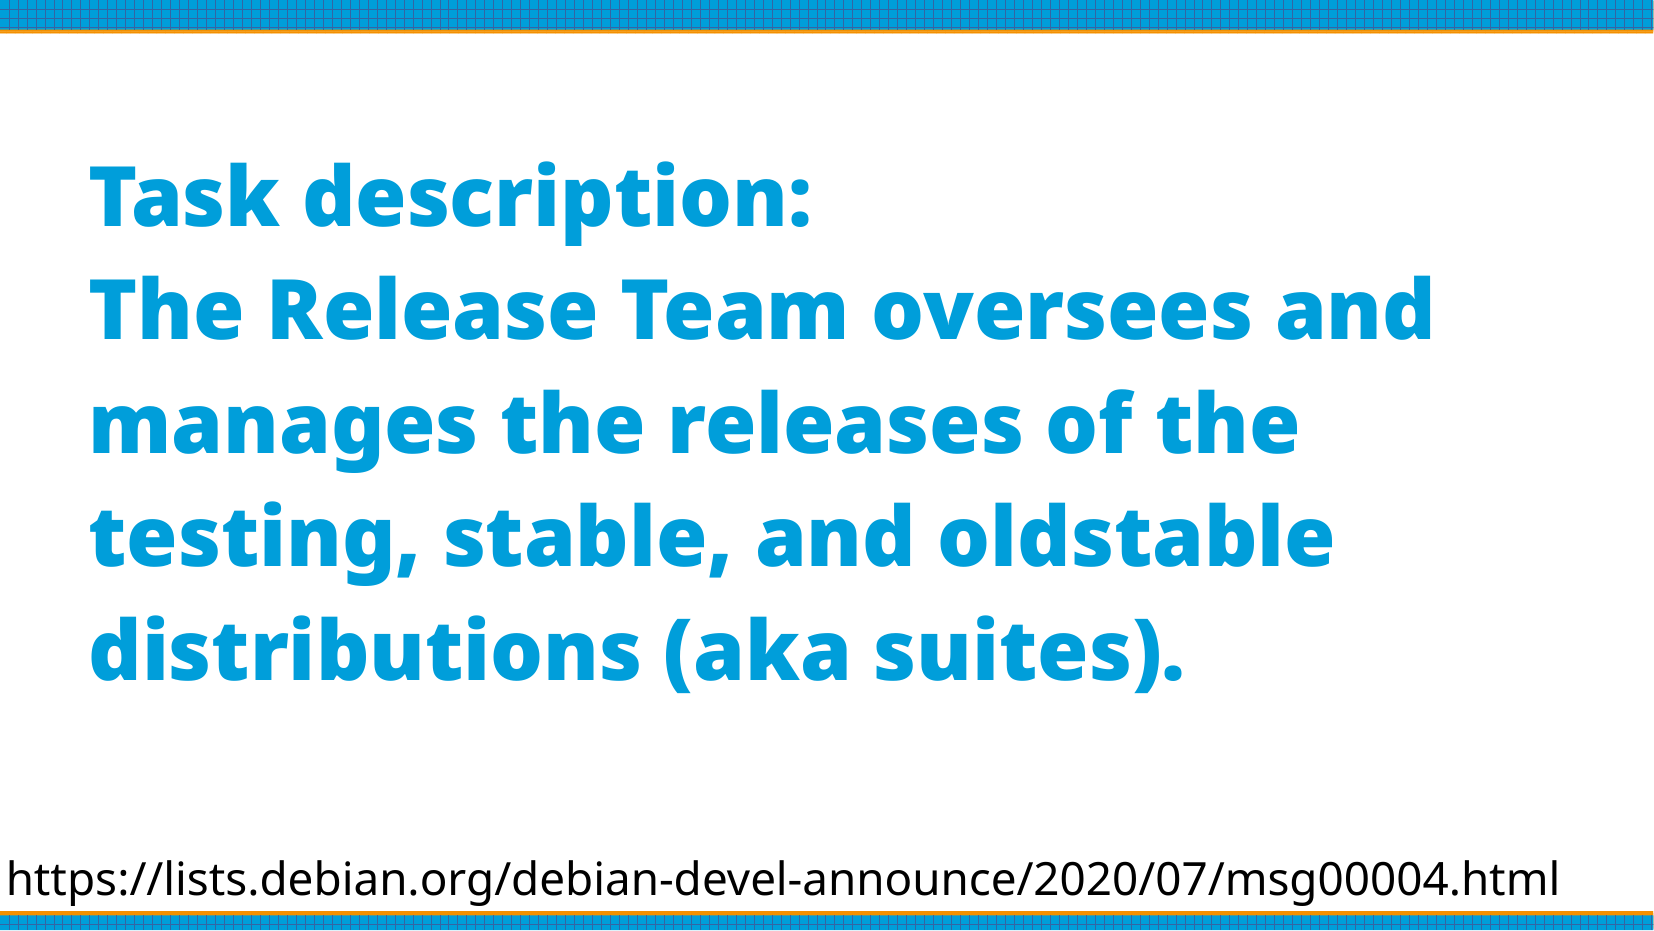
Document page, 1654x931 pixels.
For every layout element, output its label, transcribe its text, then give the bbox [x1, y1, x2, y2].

text_box https://lists.debian.org/debian-devel-announce/2020/07/msg00004.html [0, 841, 1568, 916]
subtitle Task description: The Release Team oversees and manages the releases of the testing, stable, and oldstable distributions (aka suites). [88, 44, 1565, 798]
